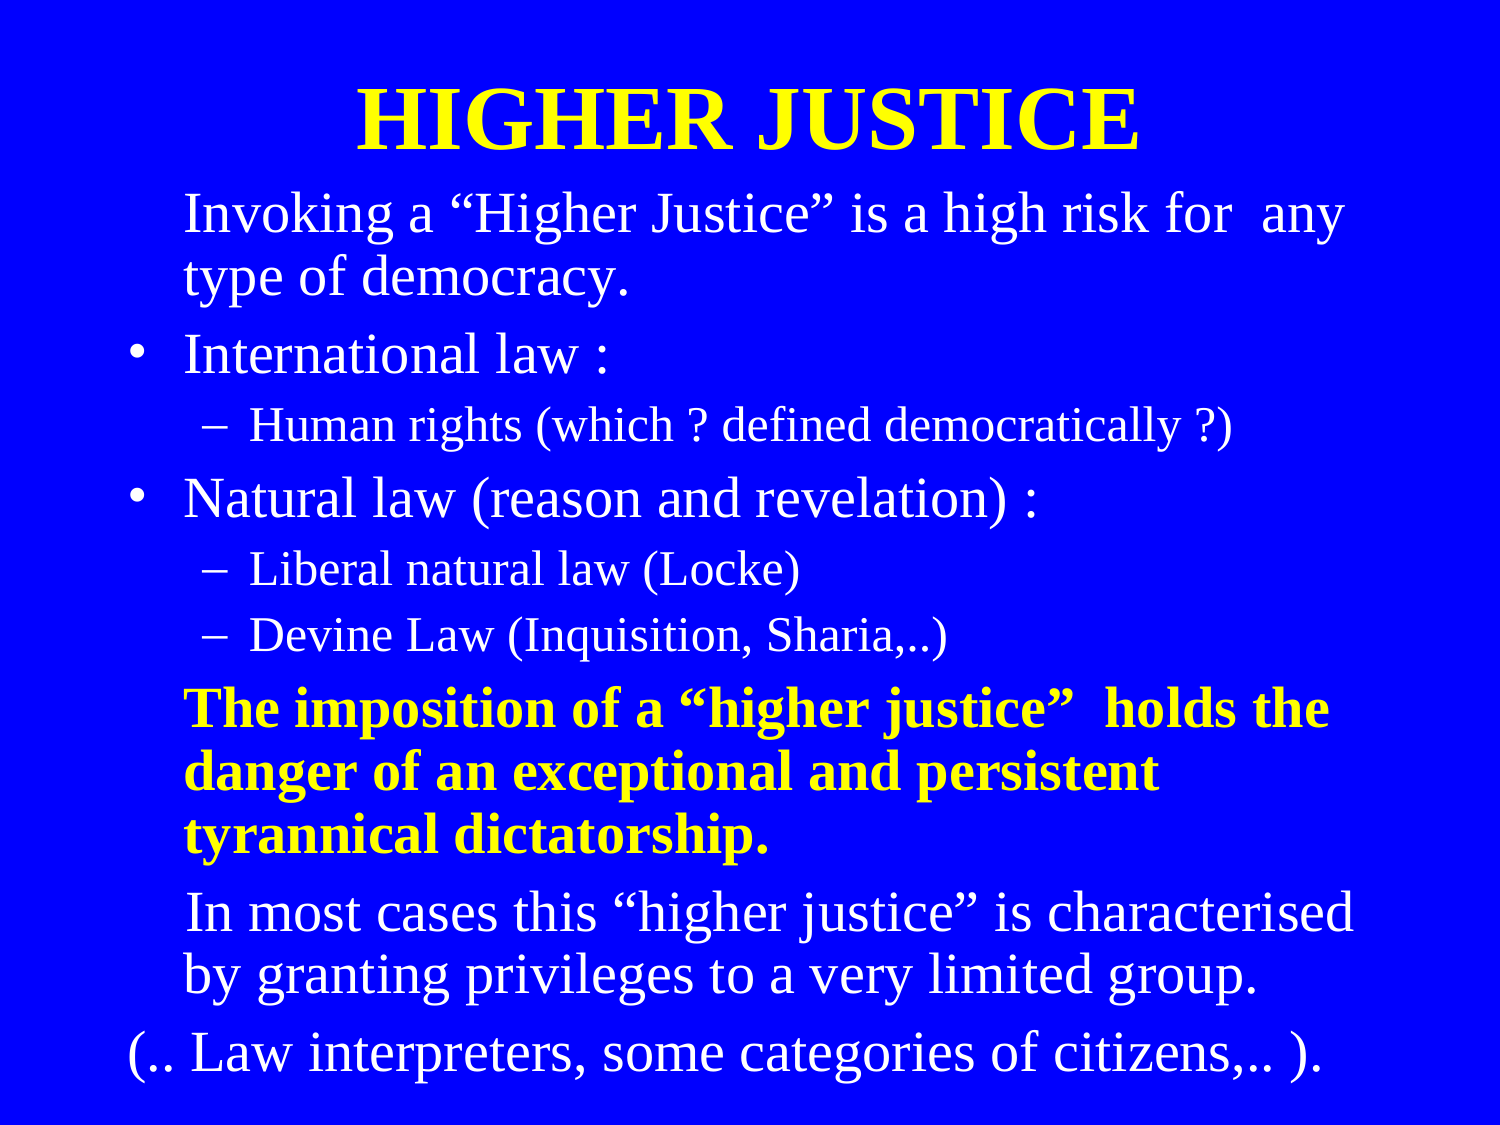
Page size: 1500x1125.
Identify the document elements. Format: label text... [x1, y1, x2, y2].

title HIGHER JUSTICE [112, 50, 1388, 174]
list Invoking a “Higher Justice” is a high risk for any type of democracy. International law : Human rights (which ? defined democratically ?) Natural law (reason and revelation) : Liberal natural law (Locke) Devine Law (Inquisition, Sharia,..) The imposition of a “higher justice” holds the danger of an exceptional and persistent tyrannical dictatorship. In most cases this “higher justice” is characterised by granting privileges to a very limited group. (.. Law interpreters, some categories of citizens,.. ). [112, 174, 1438, 1050]
